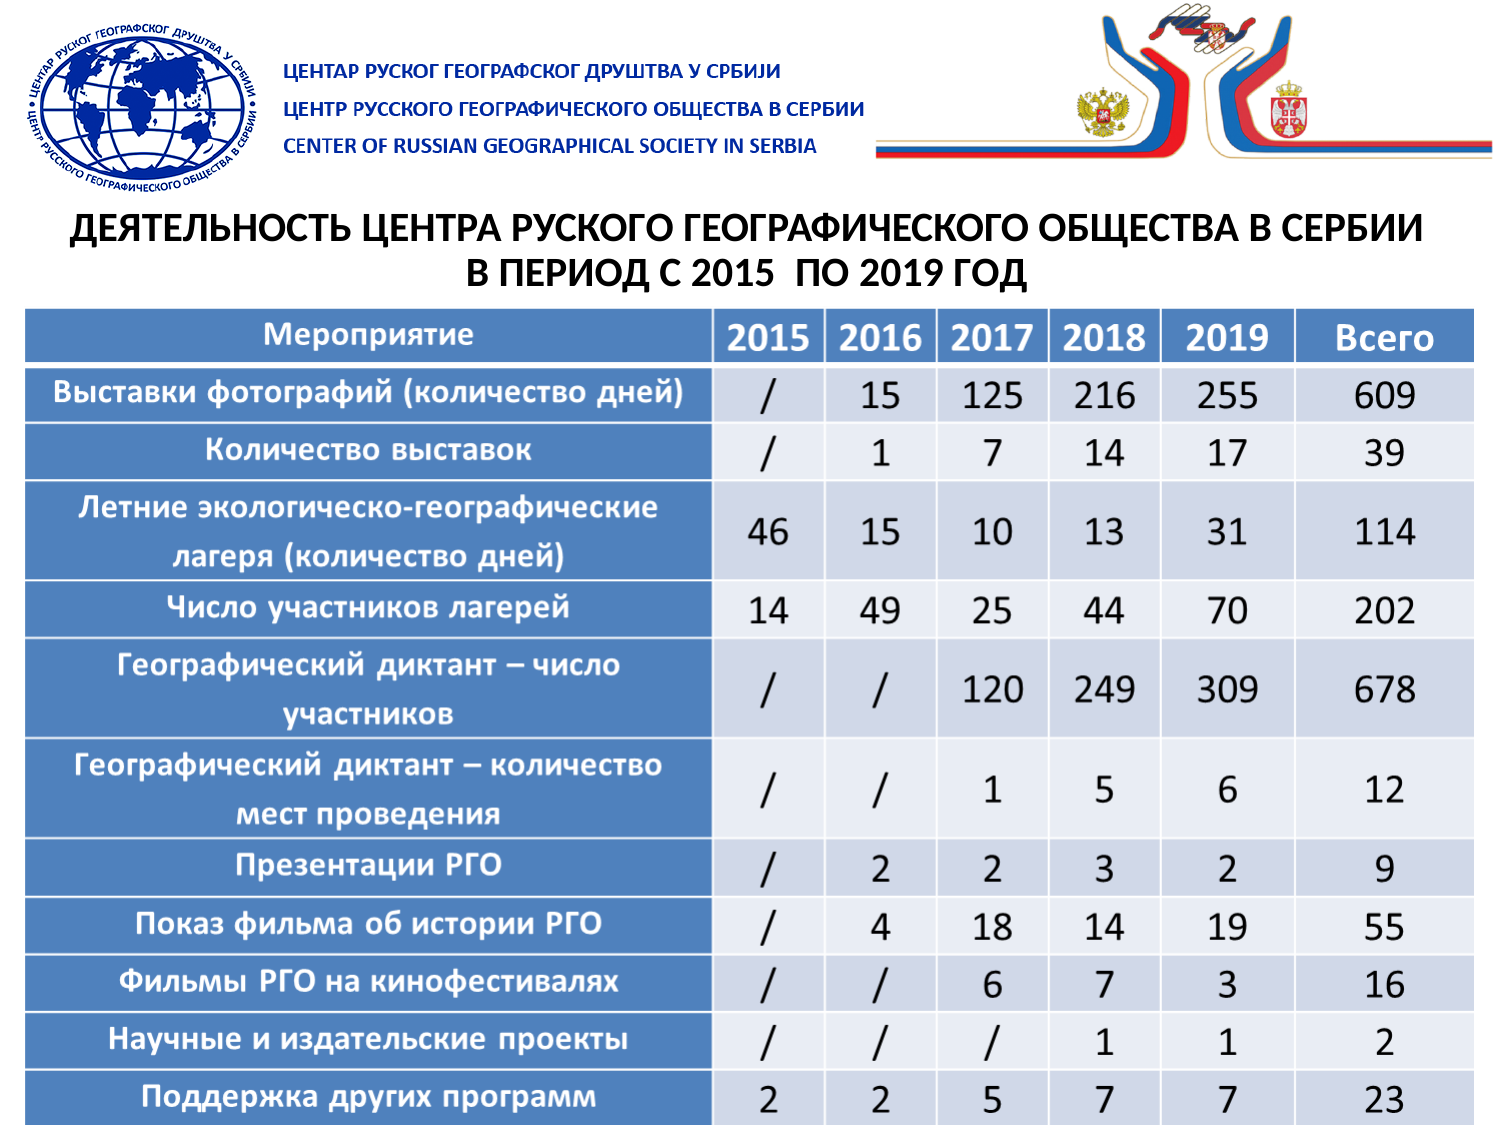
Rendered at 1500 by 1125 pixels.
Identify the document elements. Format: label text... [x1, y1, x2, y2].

picture [12, 0, 1500, 189]
picture [24, 299, 1475, 1125]
text_box ДЕЯТЕЛЬНОСТЬ ЦЕНТРА РУСКОГО ГЕОГРАФИЧЕСКОГО ОБЩЕСТВА В СЕРБИИ В ПЕРИОД С 2015 ПО 2019 ГОД [0, 189, 1497, 313]
